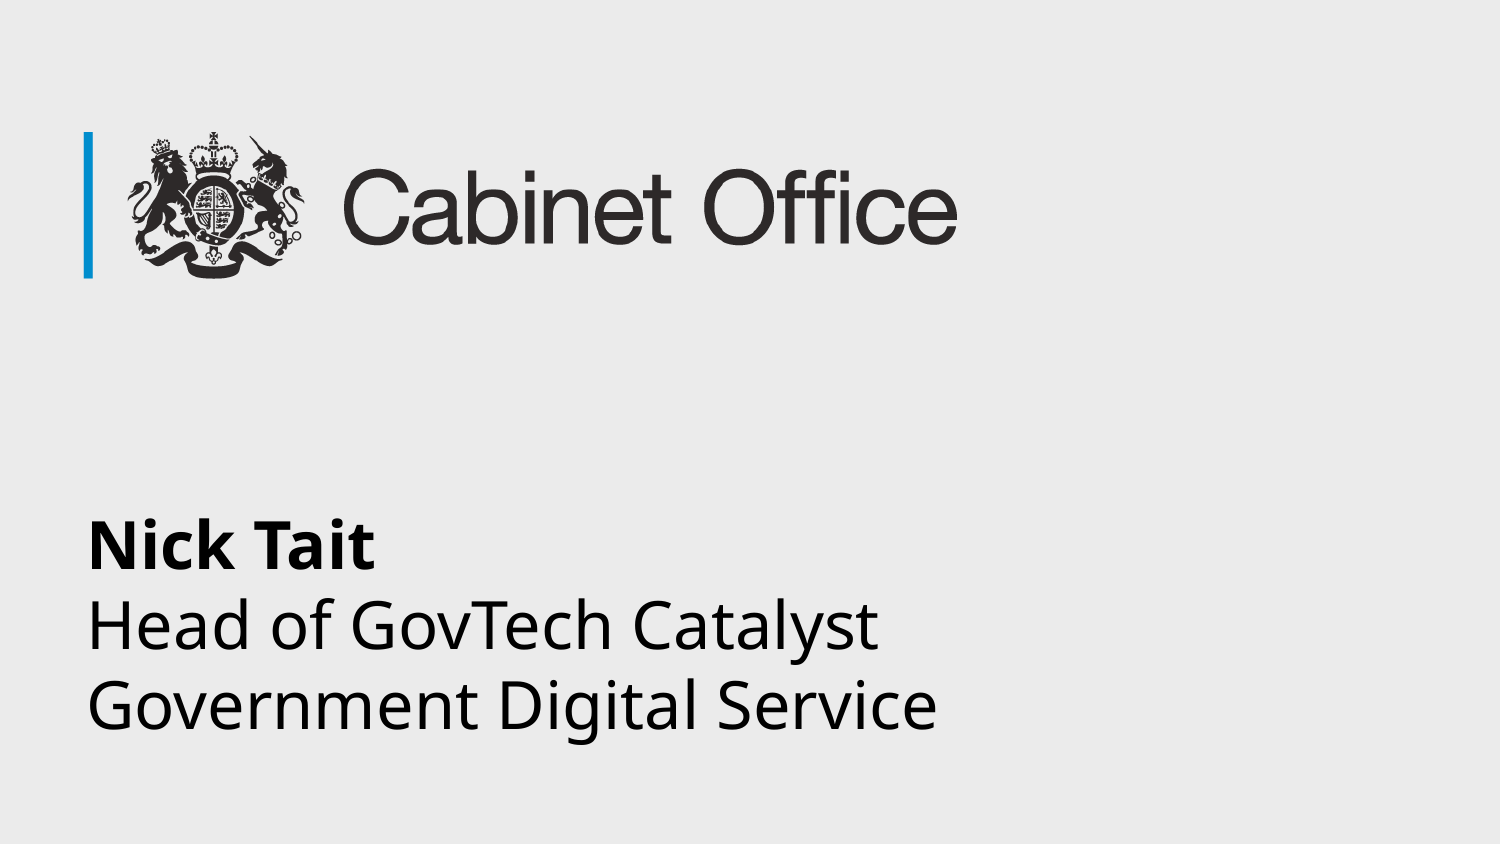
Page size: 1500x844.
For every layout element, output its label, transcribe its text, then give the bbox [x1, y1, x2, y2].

title Nick Tait Head of GovTech Catalyst Government Digital Service [83, 358, 1359, 761]
picture [72, 118, 971, 296]
